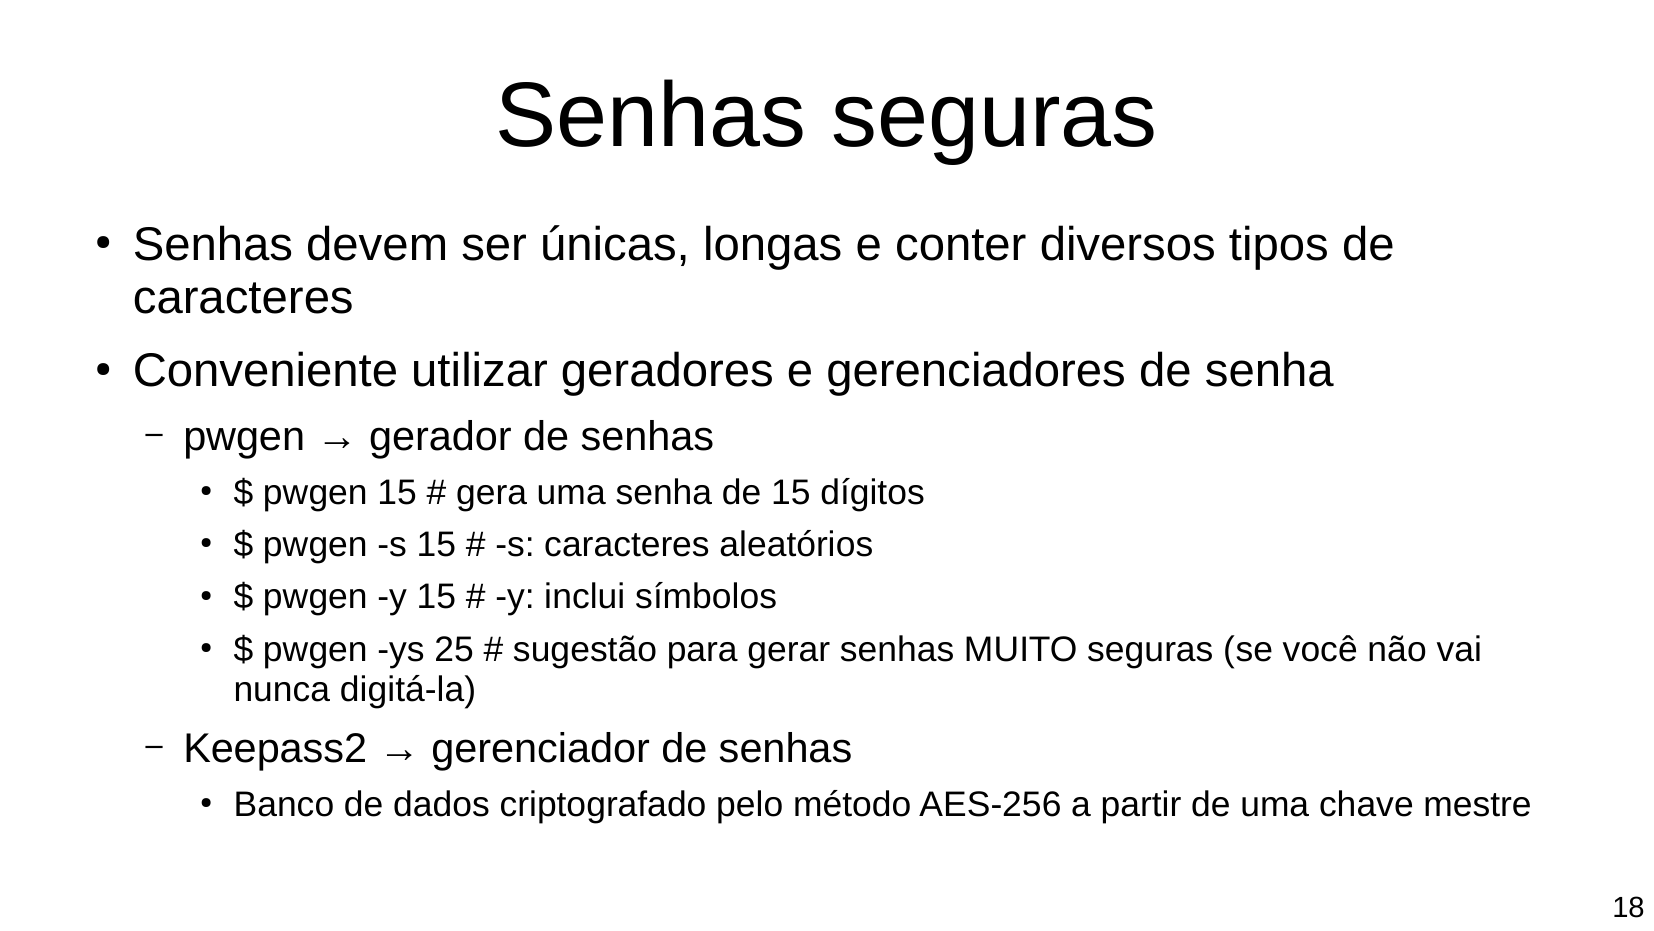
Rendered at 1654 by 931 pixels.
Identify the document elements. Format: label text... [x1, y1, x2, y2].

list Senhas devem ser únicas, longas e conter diversos tipos de caracteres Conveniente utilizar geradores e gerenciadores de senha pwgen → gerador de senhas $ pwgen 15 # gera uma senha de 15 dígitos $ pwgen -s 15 # -s: caracteres aleatórios $ pwgen -y 15 # -y: inclui símbolos $ pwgen -ys 25 # sugestão para gerar senhas MUITO seguras (se você não vai nunca digitá-la) Keepass2 → gerenciador de senhas Banco de dados criptografado pelo método AES-256 a partir de uma chave mestre [82, 217, 1571, 841]
title Senhas seguras [82, 37, 1571, 193]
